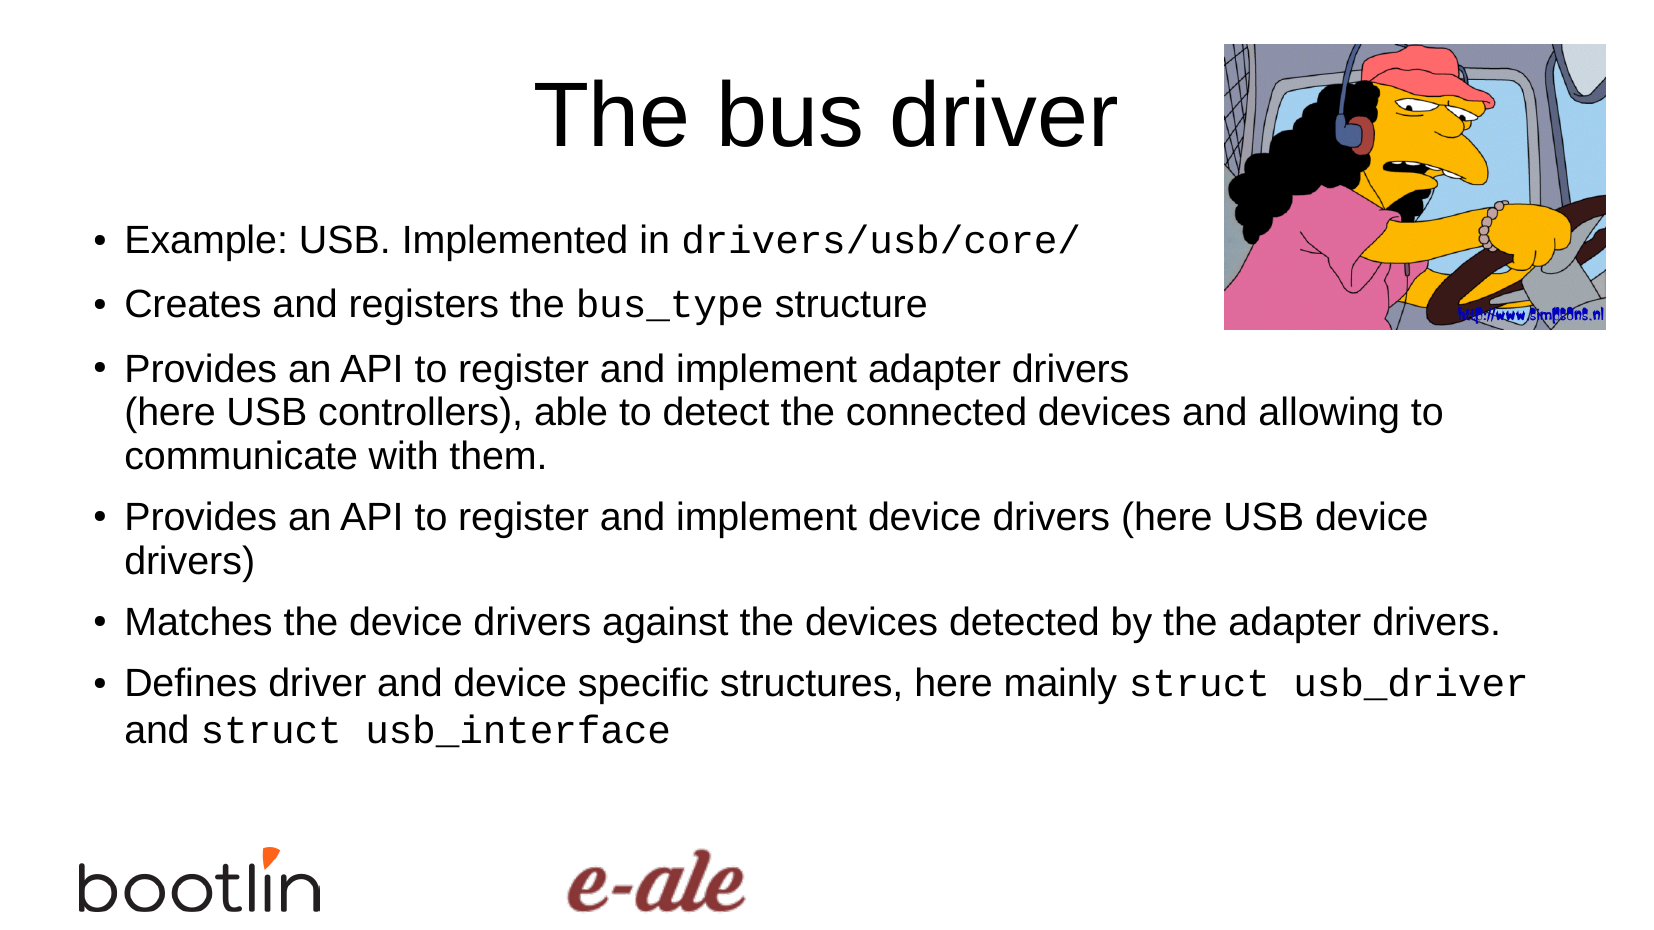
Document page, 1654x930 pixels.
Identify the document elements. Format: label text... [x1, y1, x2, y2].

picture [1224, 44, 1606, 331]
list Example: USB. Implemented in drivers/usb/core/ Creates and registers the bus_type structure Provides an API to register and implement adapter drivers (here USB controllers), able to detect the connected devices and allowing to communicate with them. Provides an API to register and implement device drivers (here USB device drivers) Matches the device drivers against the devices detected by the adapter drivers. Defines driver and device specific structures, here mainly struct usb_driver and struct usb_interface [82, 217, 1571, 757]
title The bus driver [82, 37, 1571, 193]
picture [565, 847, 749, 915]
picture [79, 847, 320, 912]
